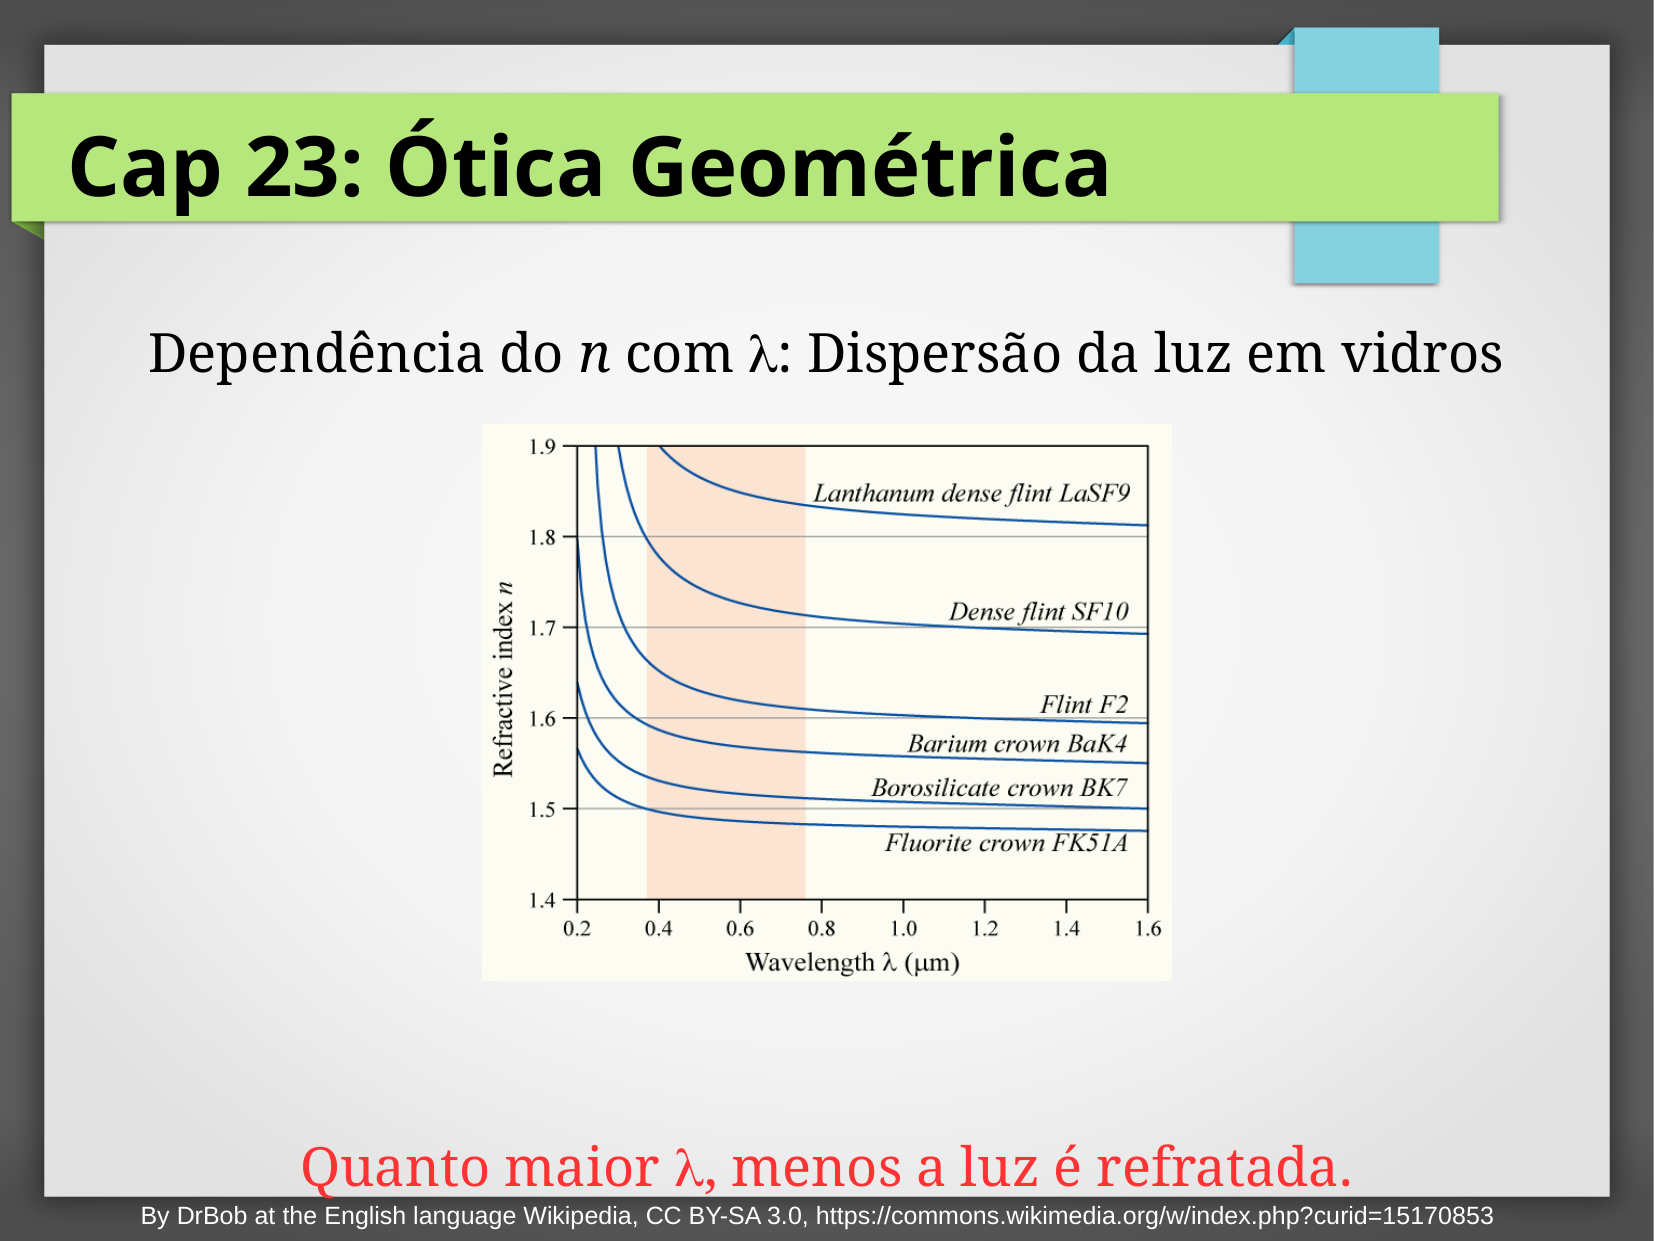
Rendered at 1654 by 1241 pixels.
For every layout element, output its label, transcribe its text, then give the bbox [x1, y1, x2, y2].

text_box Dependência do n com l: Dispersão da luz em vidros Quanto maior l, menos a luz é refratada. [70, 307, 1583, 1163]
picture [0, 0, 1654, 1241]
text_box By DrBob at the English language Wikipedia, CC BY-SA 3.0, https://commons.wikimedia.org/w/index.php?curid=15170853 [125, 1194, 1528, 1238]
text_box Cap 23: Ótica Geométrica [53, 100, 1607, 1193]
